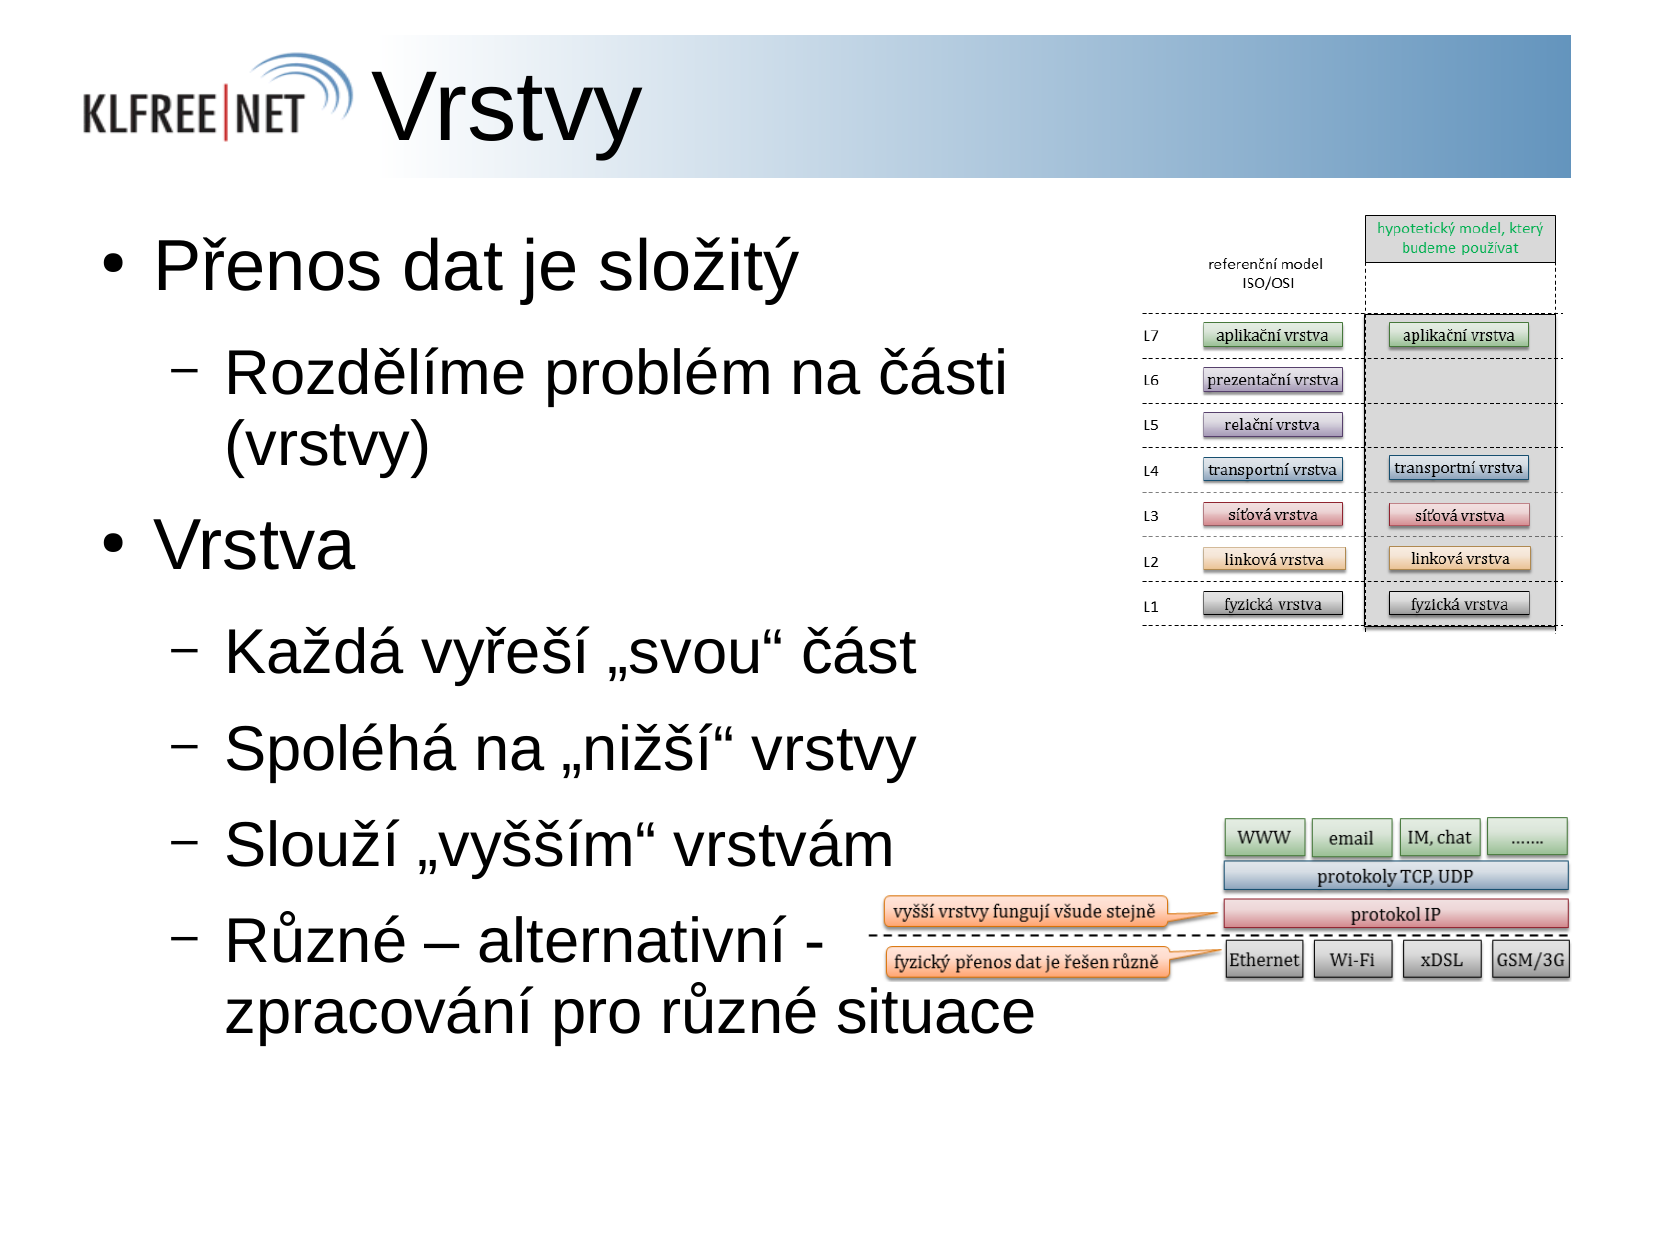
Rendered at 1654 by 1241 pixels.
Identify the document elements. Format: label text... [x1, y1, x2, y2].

picture [1154, 815, 1572, 982]
list Přenos dat je složitý Rozdělíme problém na části (vrstvy) Vrstva Každá vyřeší „svou“ část Spoléhá na „nižší“ vrstvy Slouží „vyšším“ vrstvám Různé – alternativní - zpracování pro různé situace [82, 224, 1154, 1111]
picture [59, 11, 372, 201]
title Vrstvy [371, 47, 1560, 166]
picture [1136, 211, 1563, 634]
